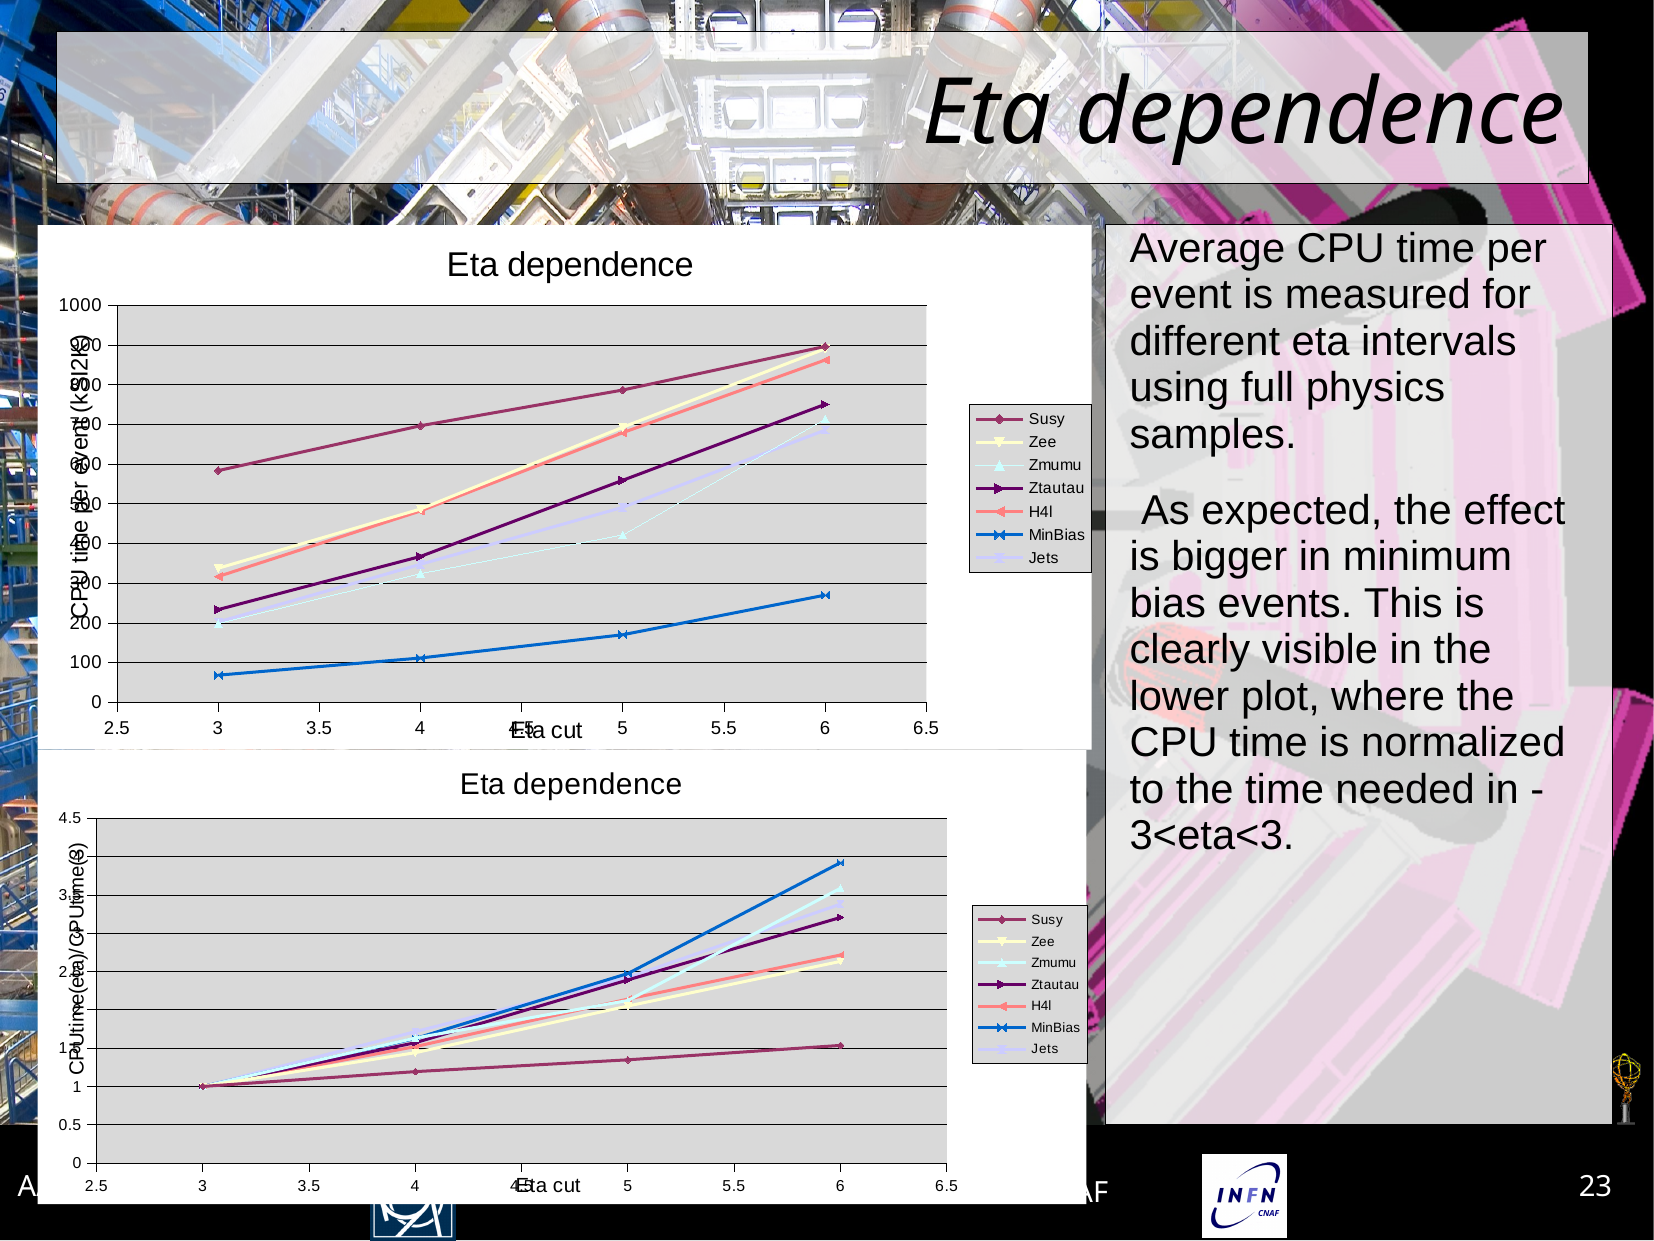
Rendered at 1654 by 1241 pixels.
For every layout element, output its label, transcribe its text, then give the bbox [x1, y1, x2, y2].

list Average CPU time per event is measured for different eta intervals using full physics samples. As expected, the effect is bigger in minimum bias events. This is clearly visible in the lower plot, where the CPU time is normalized to the time needed in -3<eta<3. [1105, 224, 1613, 1125]
title Eta dependence [56, 31, 1589, 184]
picture [1202, 1154, 1287, 1238]
picture [0, 0, 1654, 1125]
chart [37, 225, 1092, 1205]
picture [370, 1205, 456, 1241]
